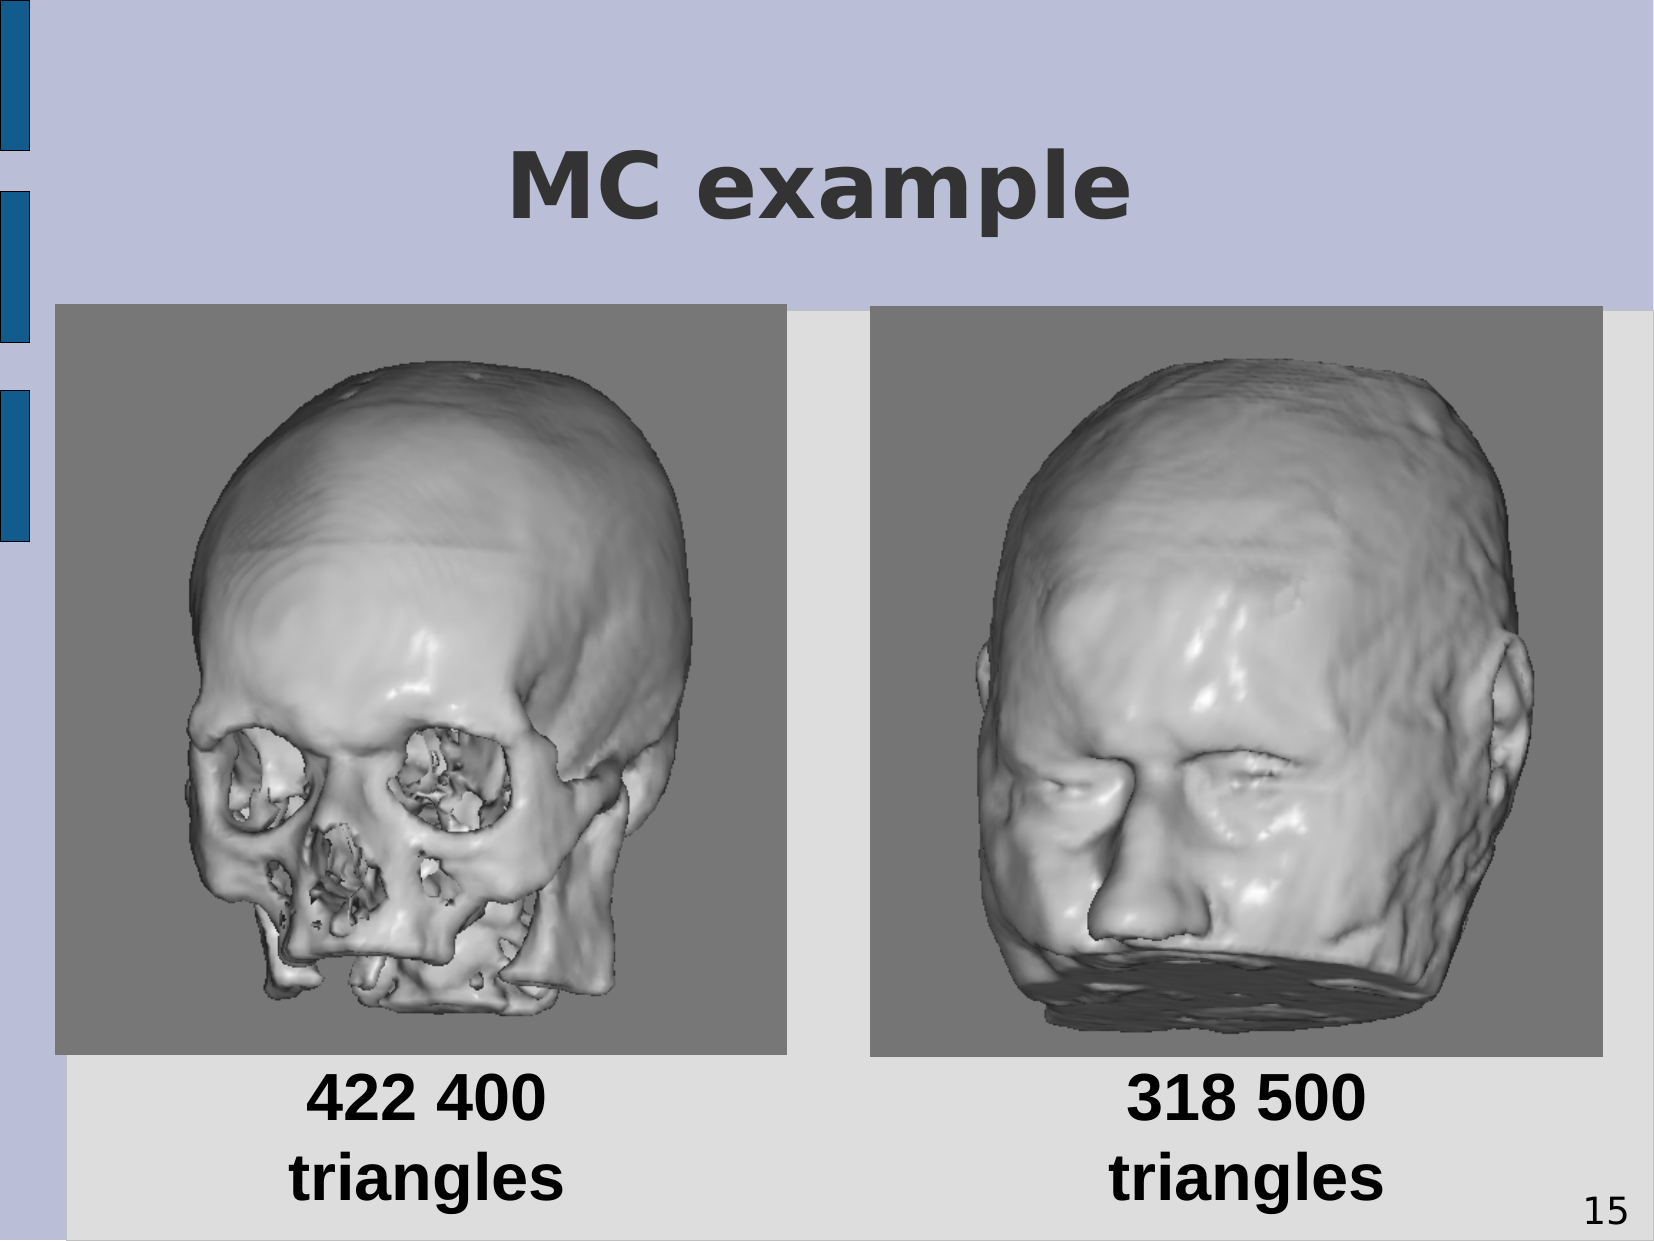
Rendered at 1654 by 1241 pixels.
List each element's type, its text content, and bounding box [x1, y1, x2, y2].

title MC example [110, 41, 1530, 249]
text_box 422 400 triangles [170, 1047, 684, 1241]
text_box 318 500 triangles [990, 1047, 1504, 1241]
picture [55, 304, 787, 1055]
picture [870, 306, 1603, 1057]
